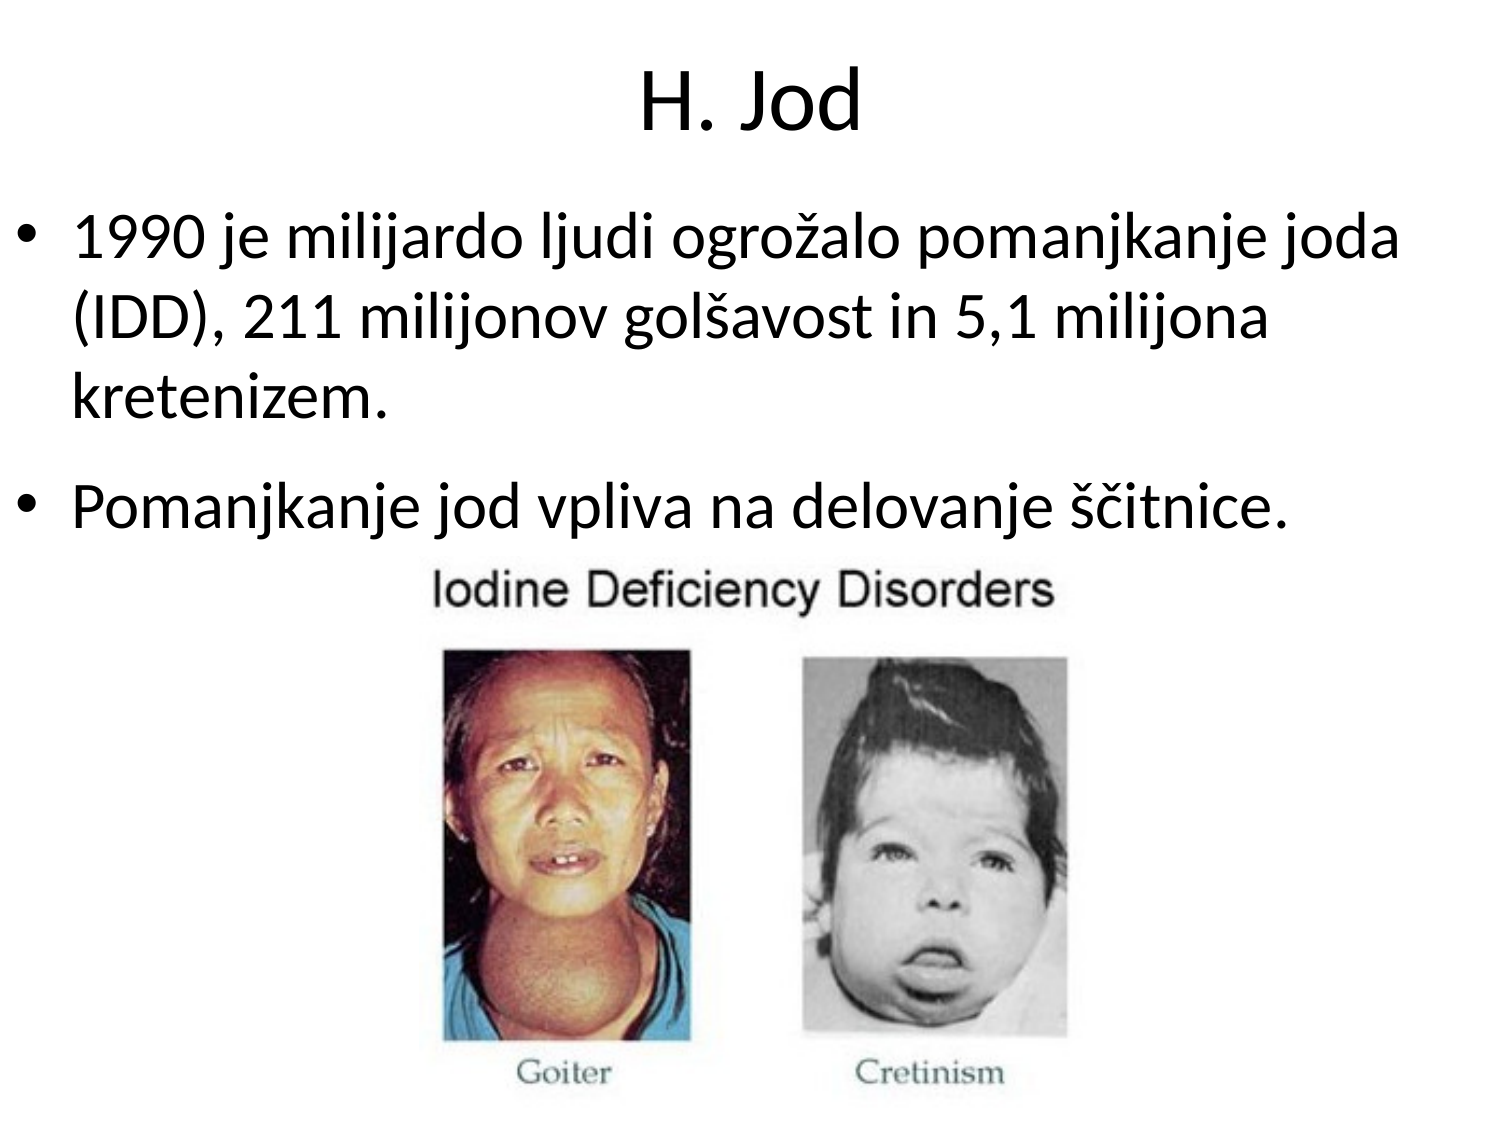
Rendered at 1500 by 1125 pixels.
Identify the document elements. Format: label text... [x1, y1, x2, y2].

list 1990 je milijardo ljudi ogrožalo pomanjkanje joda (IDD), 211 milijonov golšavost in 5,1 milijona kretenizem. Pomanjkanje jod vpliva na delovanje ščitnice. [0, 184, 1500, 1106]
picture [419, 556, 1087, 1125]
title H. Jod [76, 0, 1427, 184]
